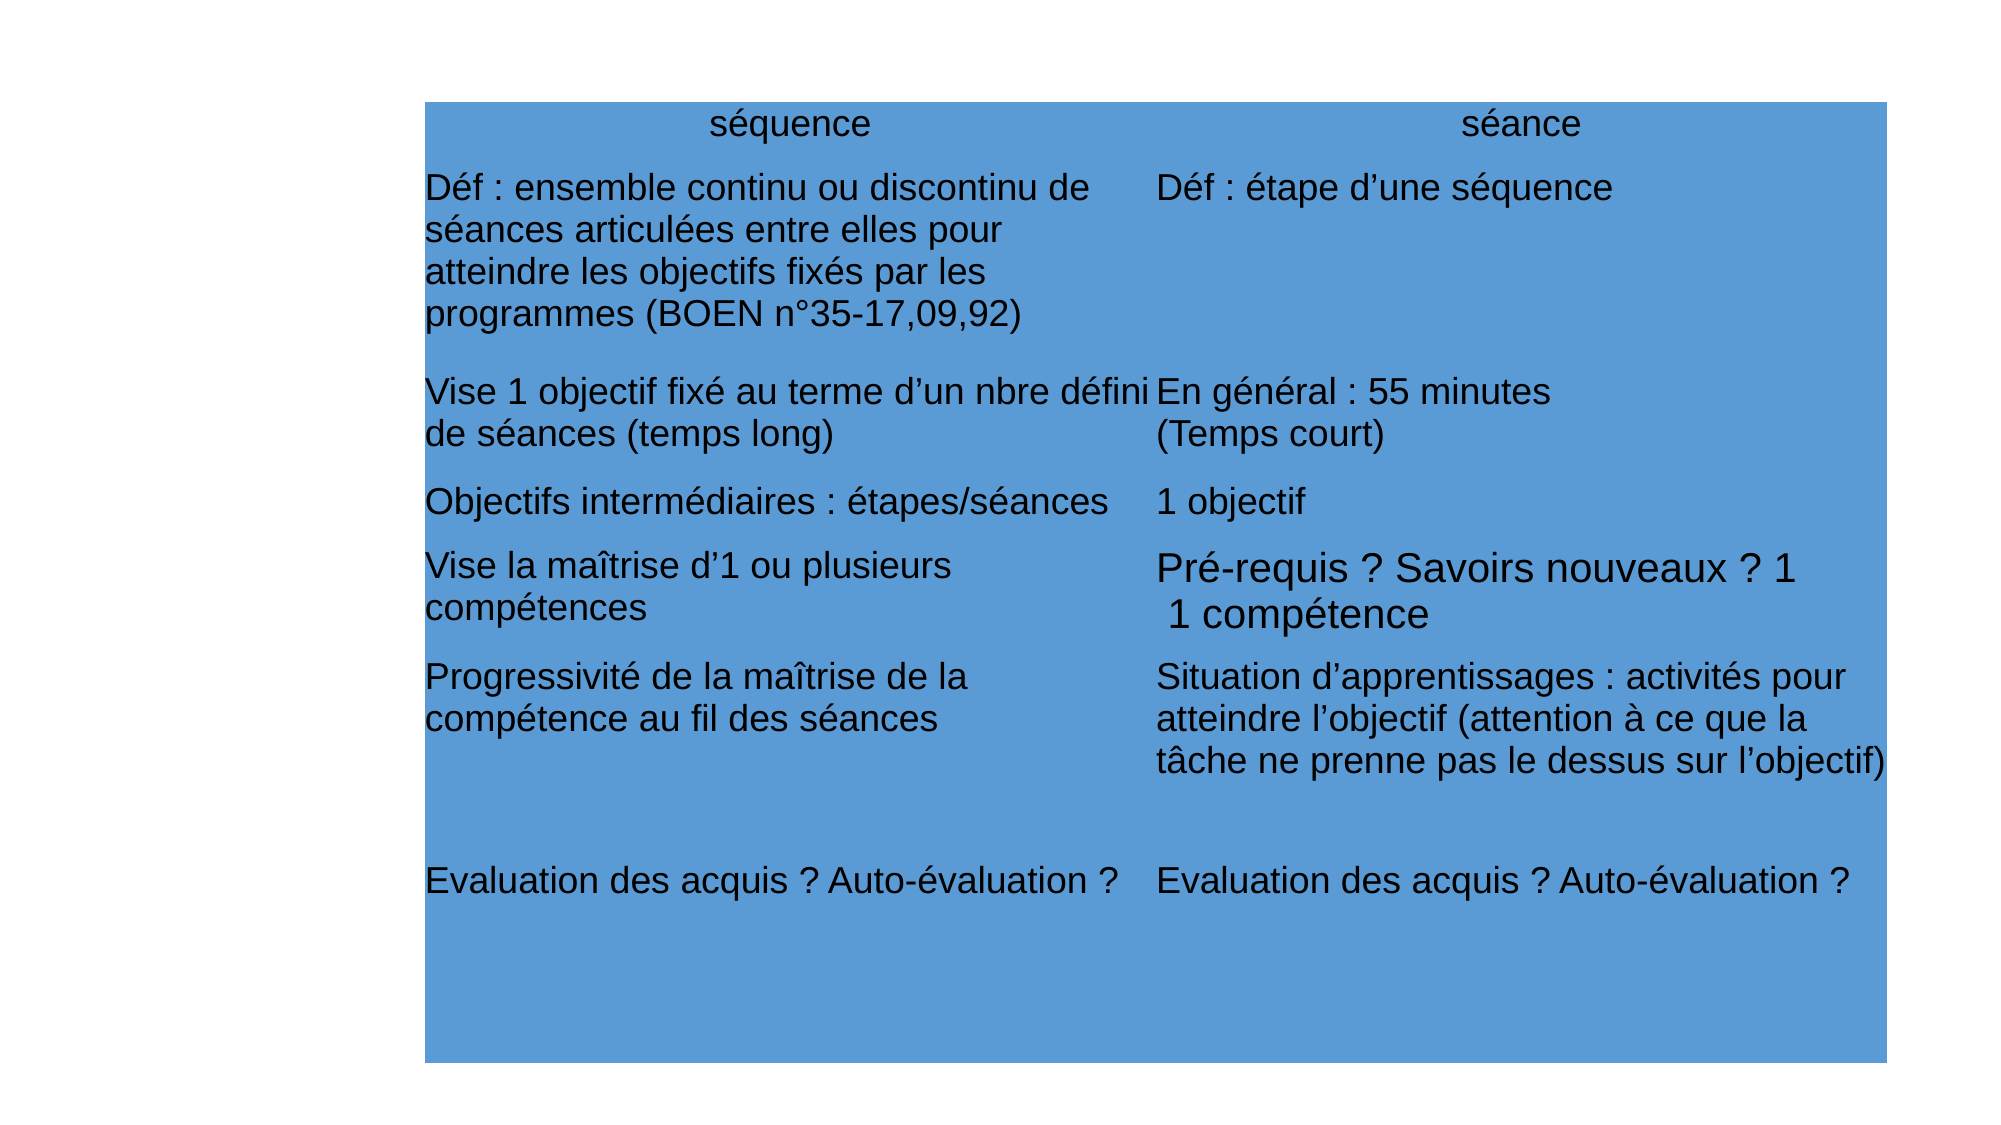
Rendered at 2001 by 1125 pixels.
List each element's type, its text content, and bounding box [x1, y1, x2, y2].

table_header séance [1156, 102, 1887, 166]
table_header séquence [425, 102, 1156, 166]
table_cell Vise 1 objectif fixé au terme d’un nbre défini de séances (temps long) [425, 370, 1156, 481]
table_cell Objectifs intermédiaires : étapes/séances [425, 481, 1156, 545]
table_cell Déf : ensemble continu ou discontinu de séances articulées entre elles pour atteindre les objectifs fixés par les programmes (BOEN n°35-17,09,92) [425, 166, 1156, 370]
table_cell Déf : étape d’une séquence [1156, 166, 1887, 370]
table_cell Evaluation des acquis ? Auto-évaluation ? [425, 859, 1156, 1063]
table_cell En général : 55 minutes (Temps court) [1156, 370, 1887, 481]
table_cell Vise la maîtrise d’1 ou plusieurs compétences [425, 545, 1156, 655]
table_cell Pré-requis ? Savoirs nouveaux ? 1 1 compétence [1156, 545, 1887, 655]
table_cell Situation d’apprentissages : activités pour atteindre l’objectif (attention à ce que la tâche ne prenne pas le dessus sur l’objectif) [1156, 655, 1887, 859]
table_cell 1 objectif [1156, 481, 1887, 545]
table_cell Evaluation des acquis ? Auto-évaluation ? [1156, 859, 1887, 1063]
table_cell Progressivité de la maîtrise de la compétence au fil des séances [425, 655, 1156, 859]
